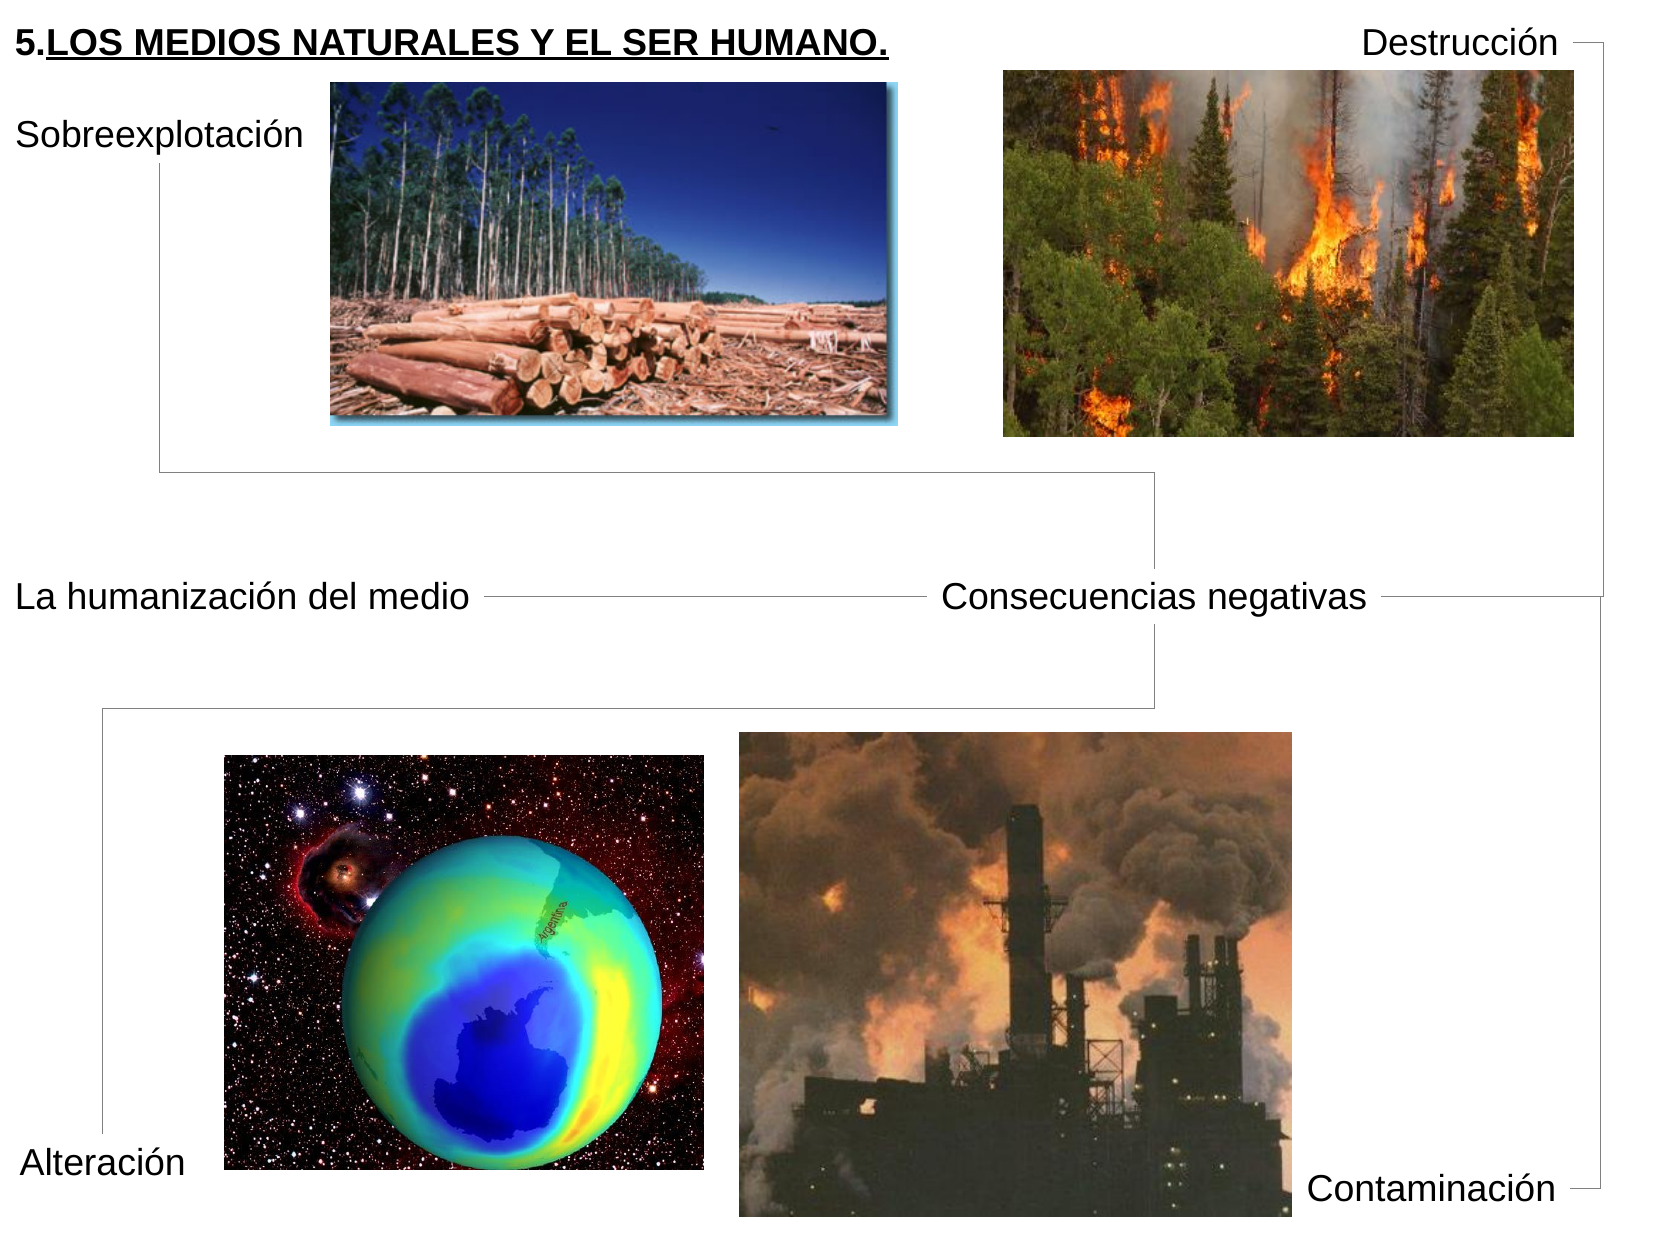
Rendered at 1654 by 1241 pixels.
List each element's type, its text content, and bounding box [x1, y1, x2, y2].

picture [330, 82, 898, 426]
picture [1003, 70, 1574, 438]
text_box Sobreexplotación [0, 106, 319, 164]
text_box 5.LOS MEDIOS NATURALES Y EL SER HUMANO. [0, 14, 905, 71]
text_box Contaminación [1292, 1159, 1571, 1217]
text_box Alteración [4, 1133, 201, 1191]
text_box Consecuencias negativas [926, 568, 1382, 625]
picture [739, 732, 1292, 1217]
picture [224, 755, 704, 1170]
text_box La humanización del medio [0, 568, 485, 625]
text_box Destrucción [1346, 14, 1574, 70]
